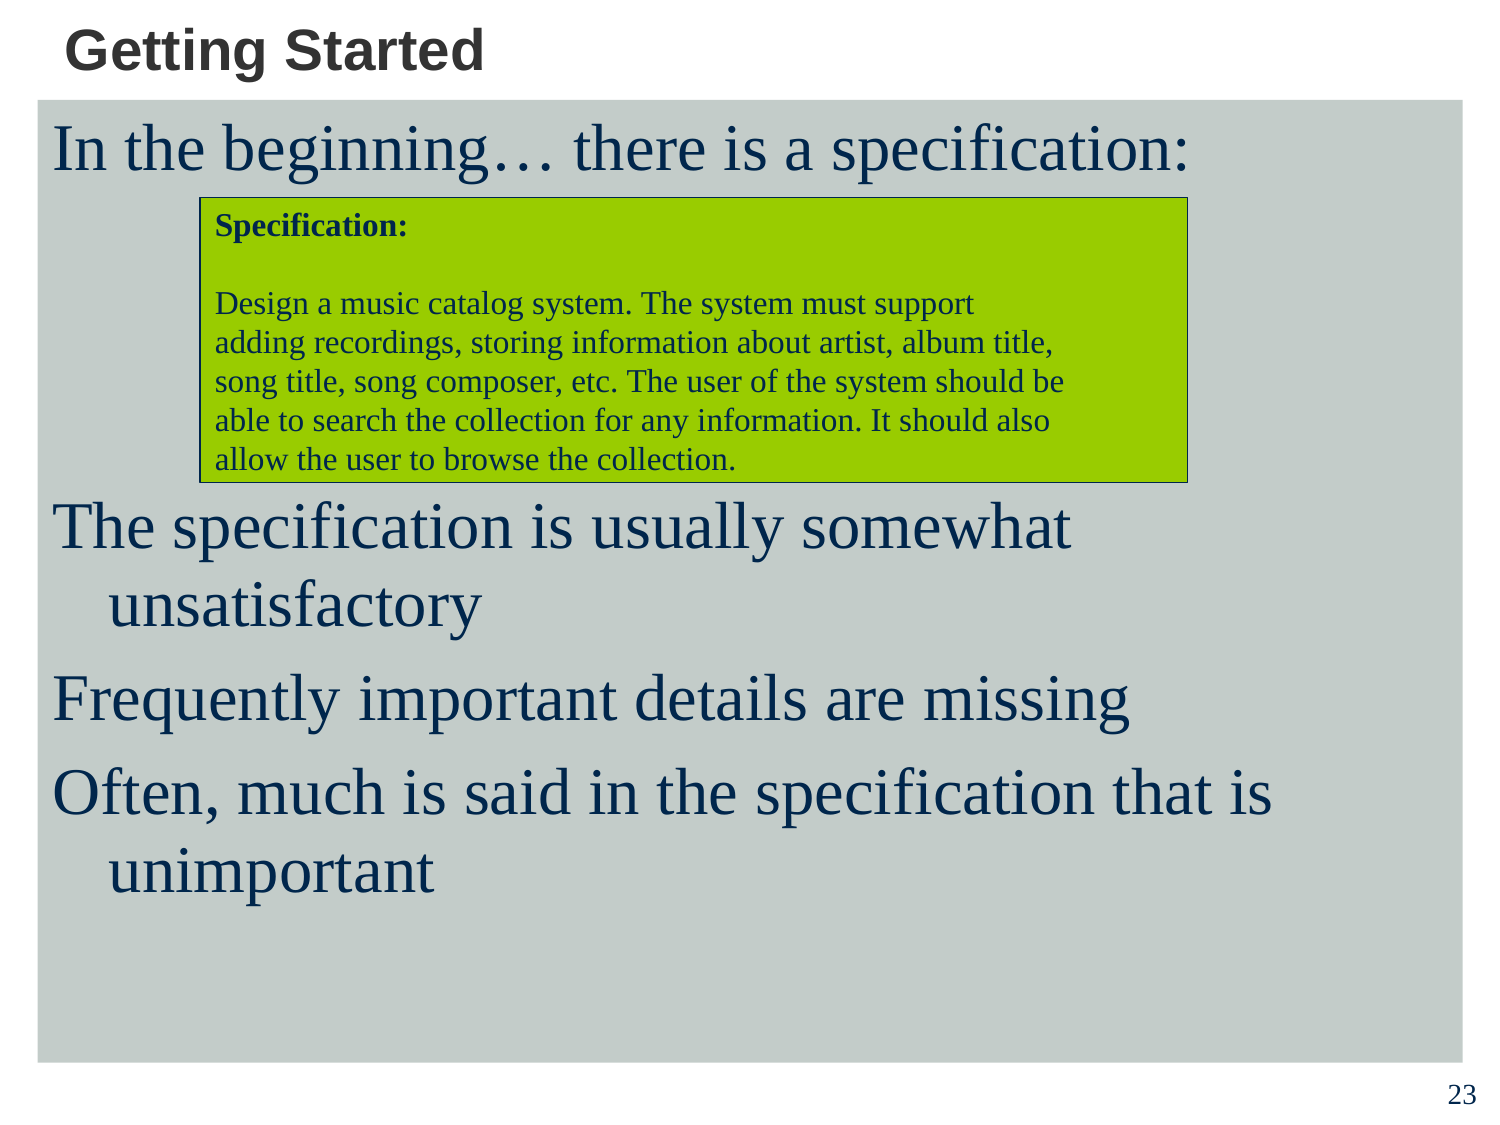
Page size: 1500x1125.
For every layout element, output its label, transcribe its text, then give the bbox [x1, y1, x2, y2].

text_box Specification: Design a music catalog system. The system must support adding recordings, storing information about artist, album title, song title, song composer, etc. The user of the system should be able to search the collection for any information. It should also allow the user to browse the collection. [200, 197, 1188, 484]
title Getting Started [50, 0, 1450, 91]
picture [0, 0, 1500, 1125]
list In the beginning… there is a specification: The specification is usually somewhat unsatisfactory Frequently important details are missing Often, much is said in the specification that is unimportant [37, 99, 1463, 1063]
